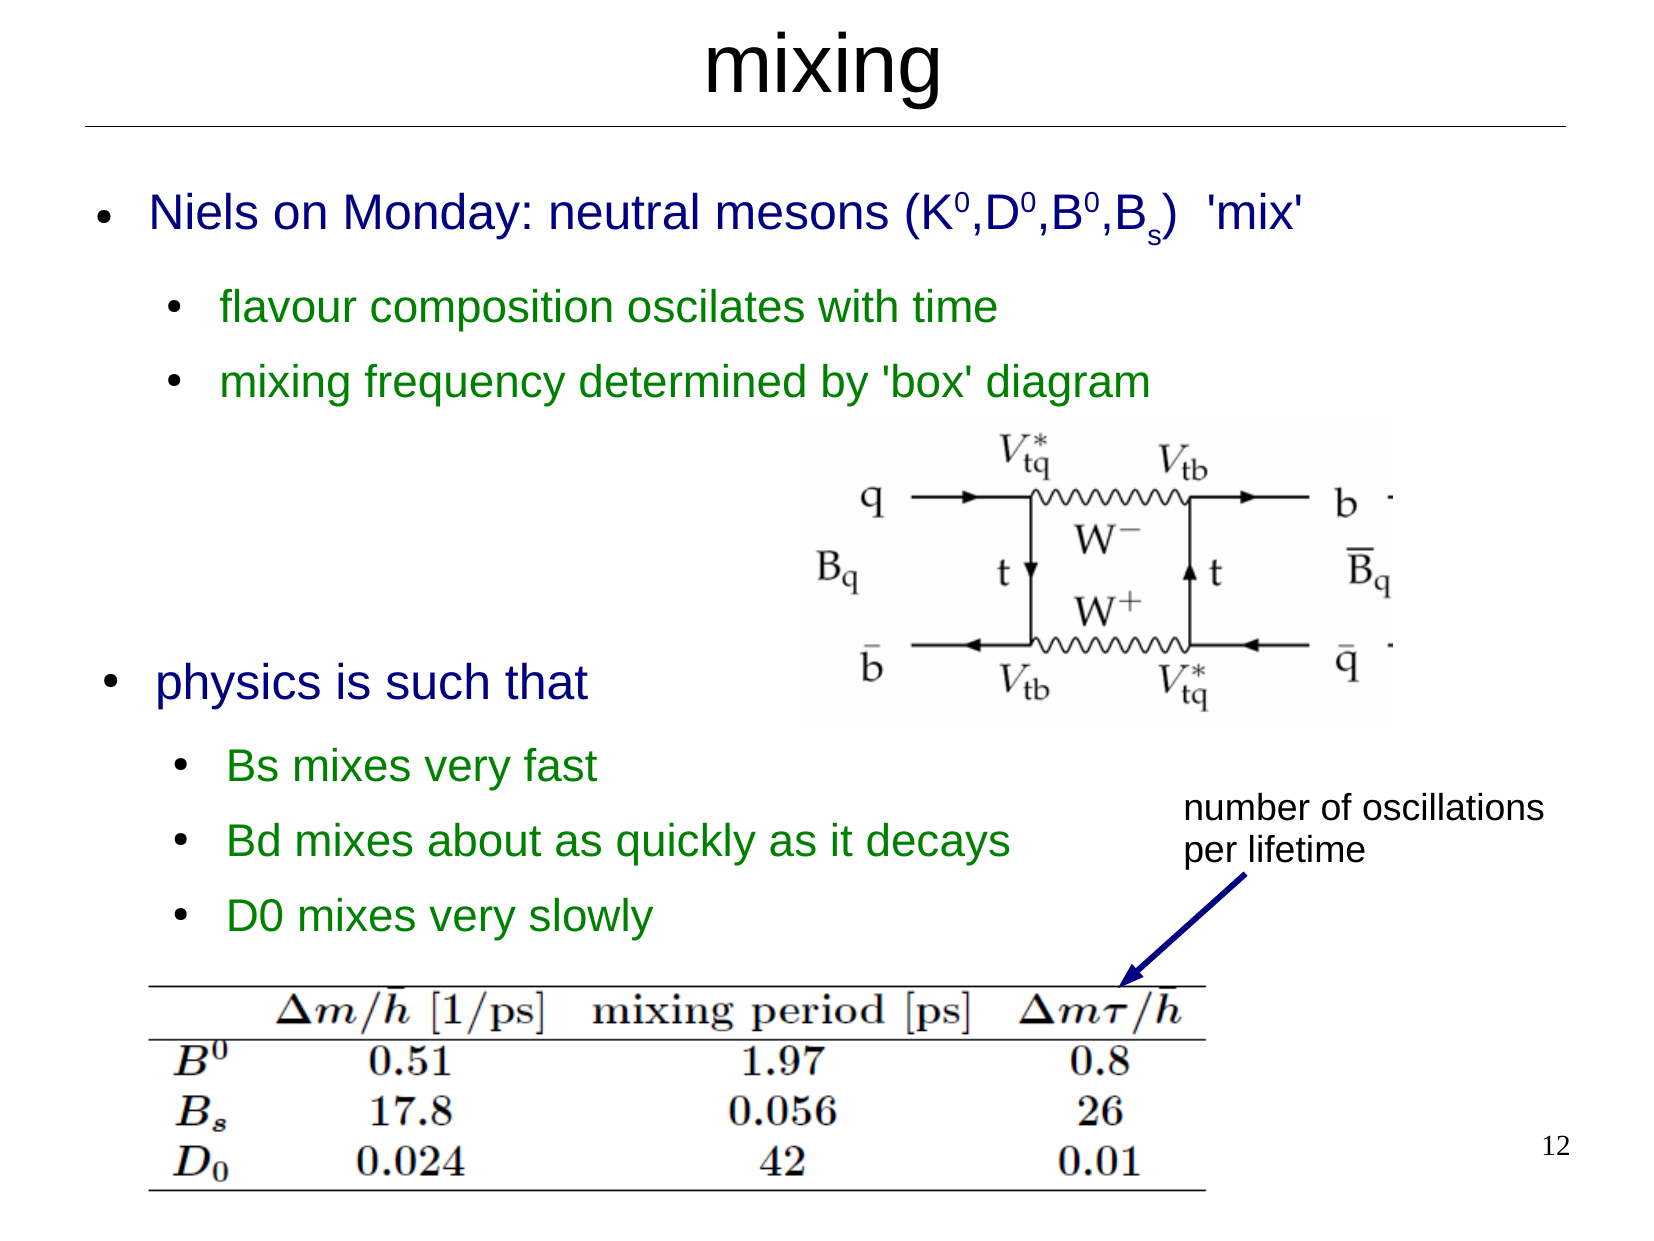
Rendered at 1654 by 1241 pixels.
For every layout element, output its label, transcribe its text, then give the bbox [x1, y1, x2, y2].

picture [802, 416, 1393, 724]
text_box number of oscillations per lifetime [1168, 779, 1561, 878]
list physics is such that Bs mixes very fast Bd mixes about as quickly as it decays D0 mixes very slowly [84, 654, 1022, 941]
title mixing [79, 5, 1568, 121]
list Niels on Monday: neutral mesons (K0,D0,B0,Bs) 'mix' flavour composition oscilates with time mixing frequency determined by 'box' diagram [77, 184, 1566, 408]
picture [141, 964, 1236, 1215]
